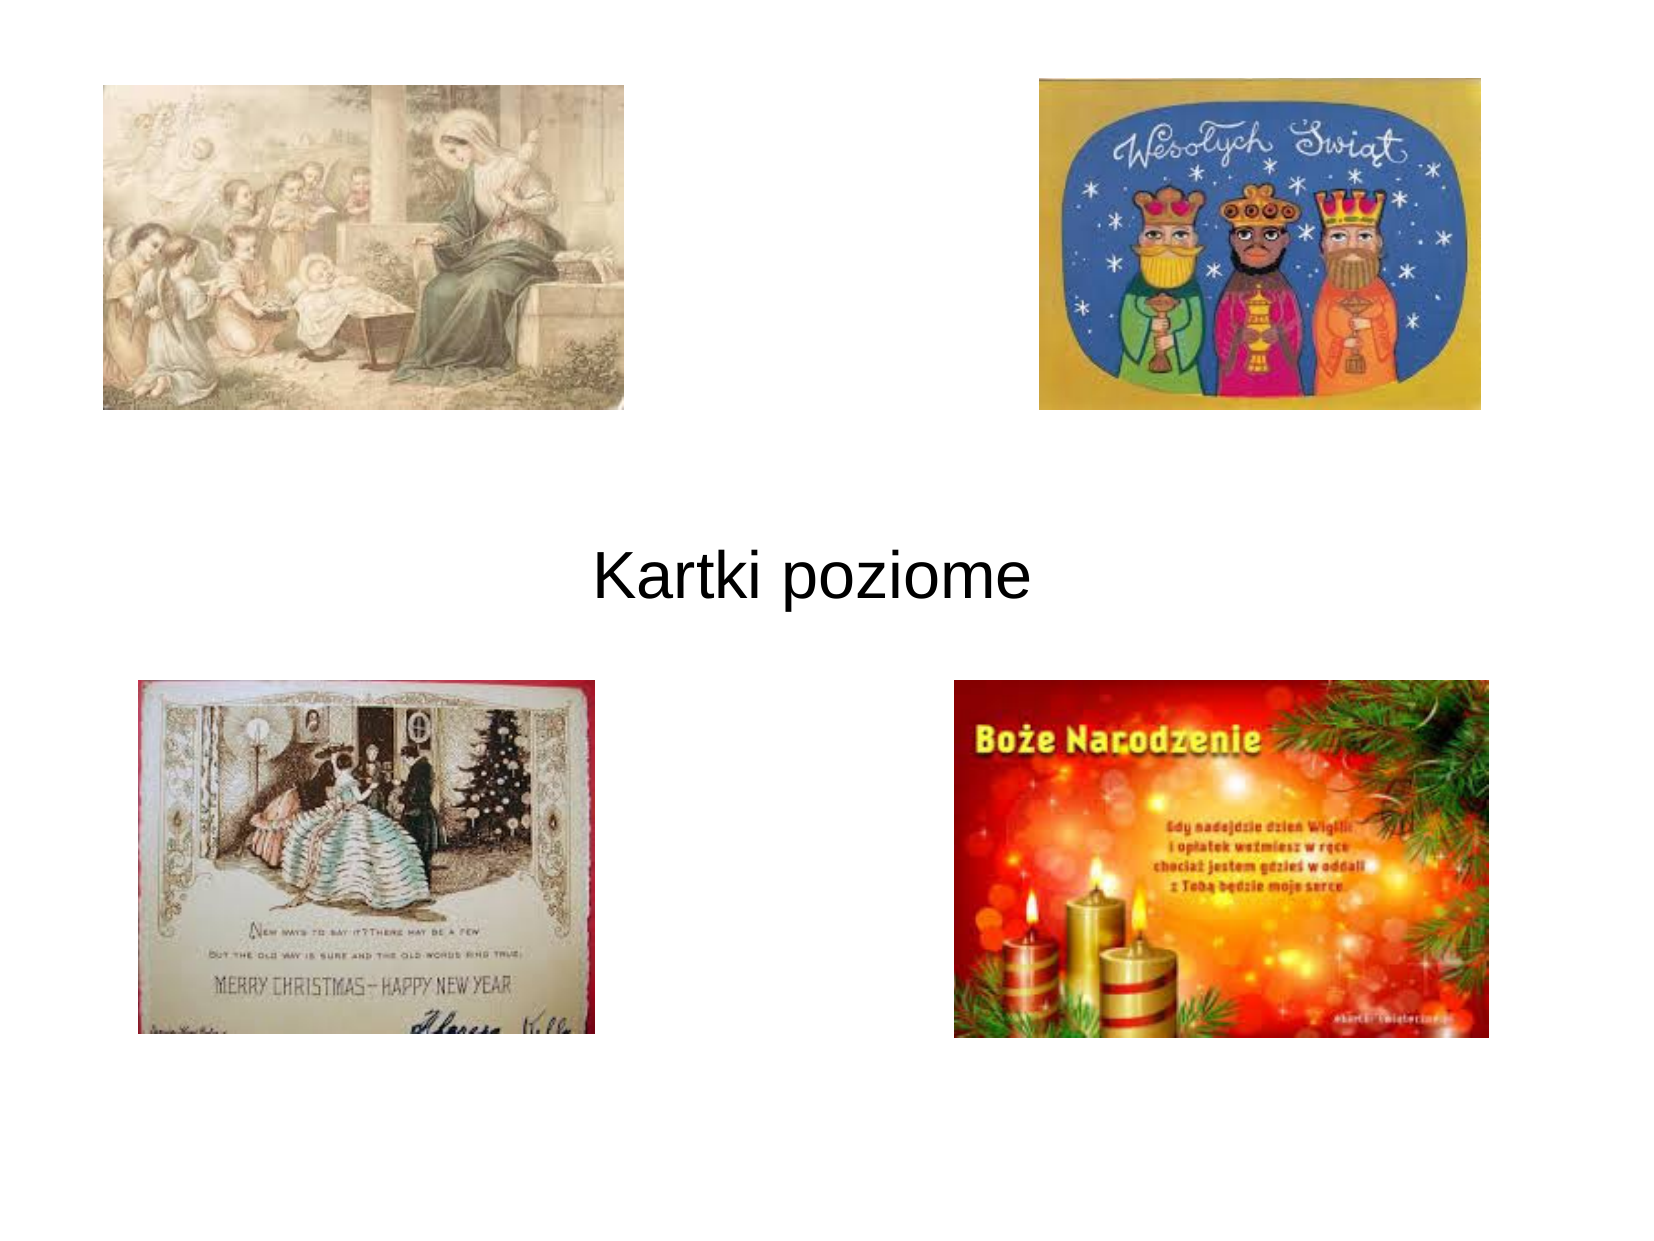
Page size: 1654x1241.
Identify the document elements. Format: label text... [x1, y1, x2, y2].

picture [954, 680, 1489, 1038]
picture [103, 85, 624, 410]
subtitle Kartki poziome [78, 53, 1567, 1099]
picture [138, 680, 595, 1034]
picture [1039, 78, 1481, 410]
